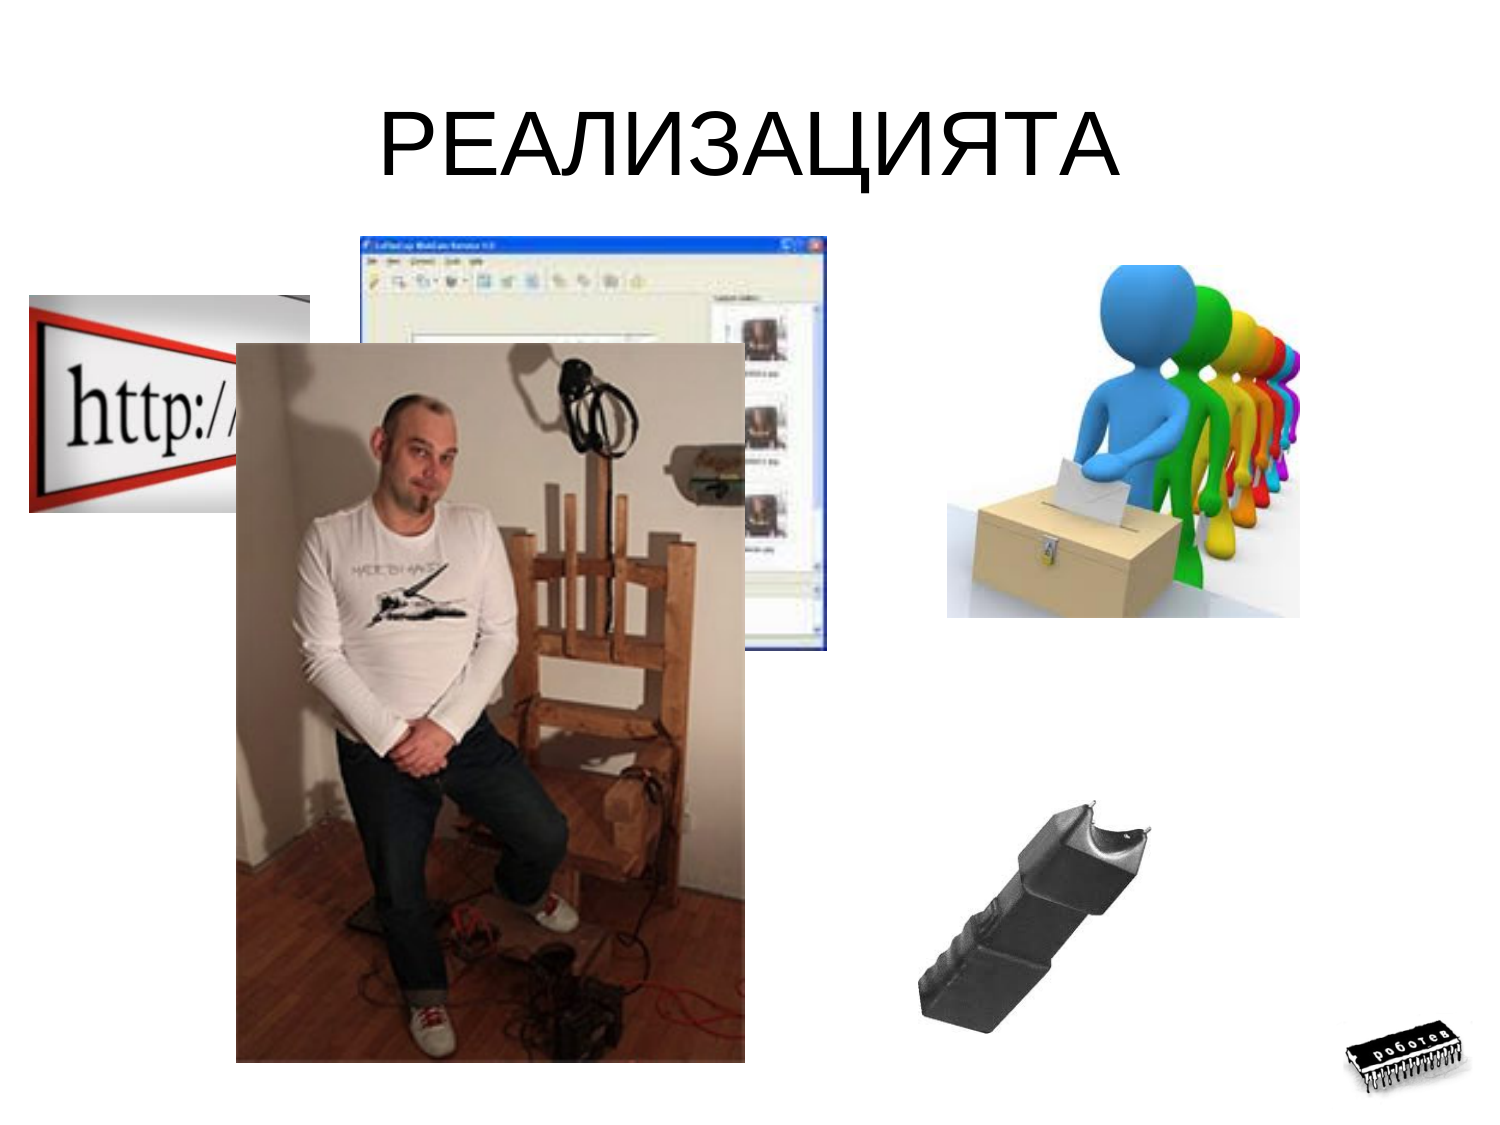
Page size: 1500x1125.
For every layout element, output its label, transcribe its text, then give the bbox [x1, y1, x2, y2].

picture [918, 800, 1152, 1034]
picture [947, 265, 1300, 618]
picture [29, 236, 827, 1063]
picture [1328, 1003, 1477, 1113]
text_box РЕАЛИЗАЦИЯТА [75, 45, 1426, 233]
